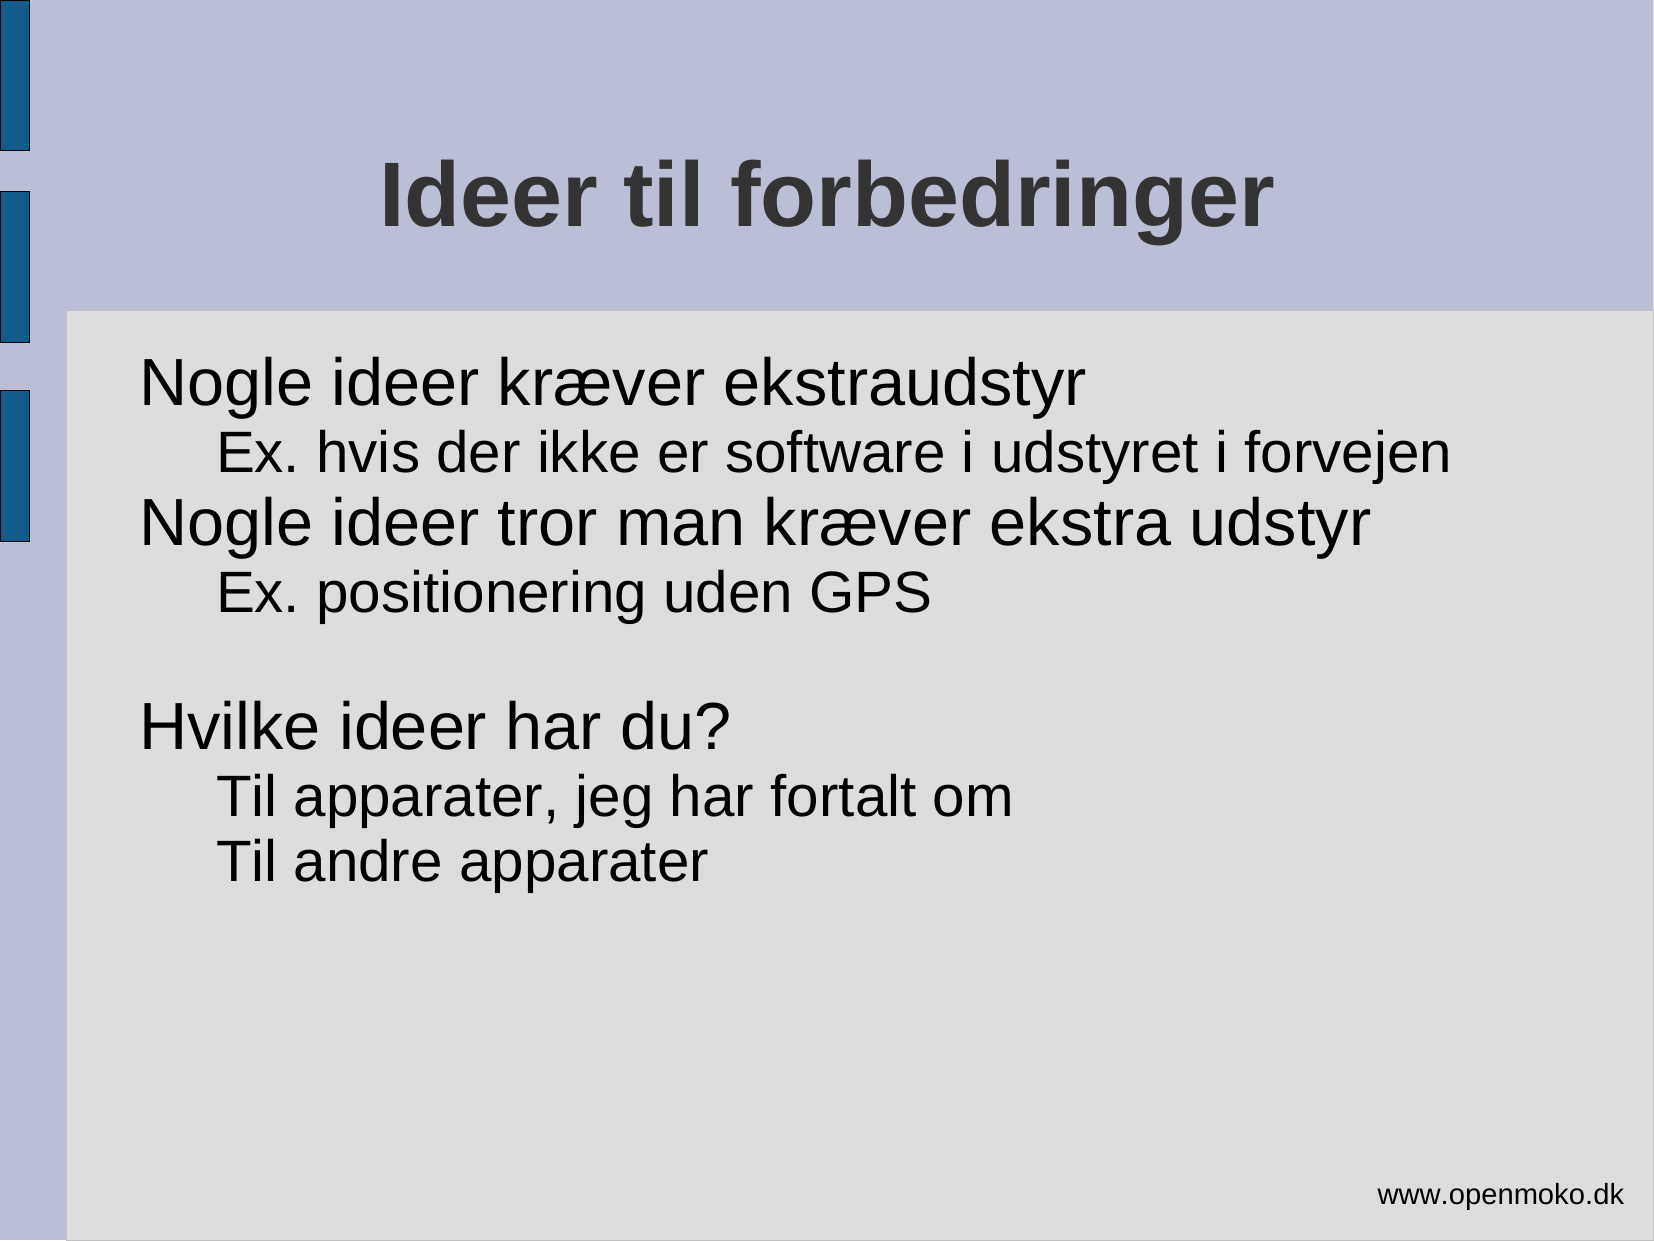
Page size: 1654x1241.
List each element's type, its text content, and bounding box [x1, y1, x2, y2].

list Nogle ideer kræver ekstraudstyr Ex. hvis der ikke er software i udstyret i forvejen Nogle ideer tror man kræver ekstra udstyr Ex. positionering uden GPS Hvilke ideer har du? Til apparater, jeg har fortalt om Til andre apparater [121, 344, 1534, 1127]
title Ideer til forbedringer [121, 91, 1534, 299]
